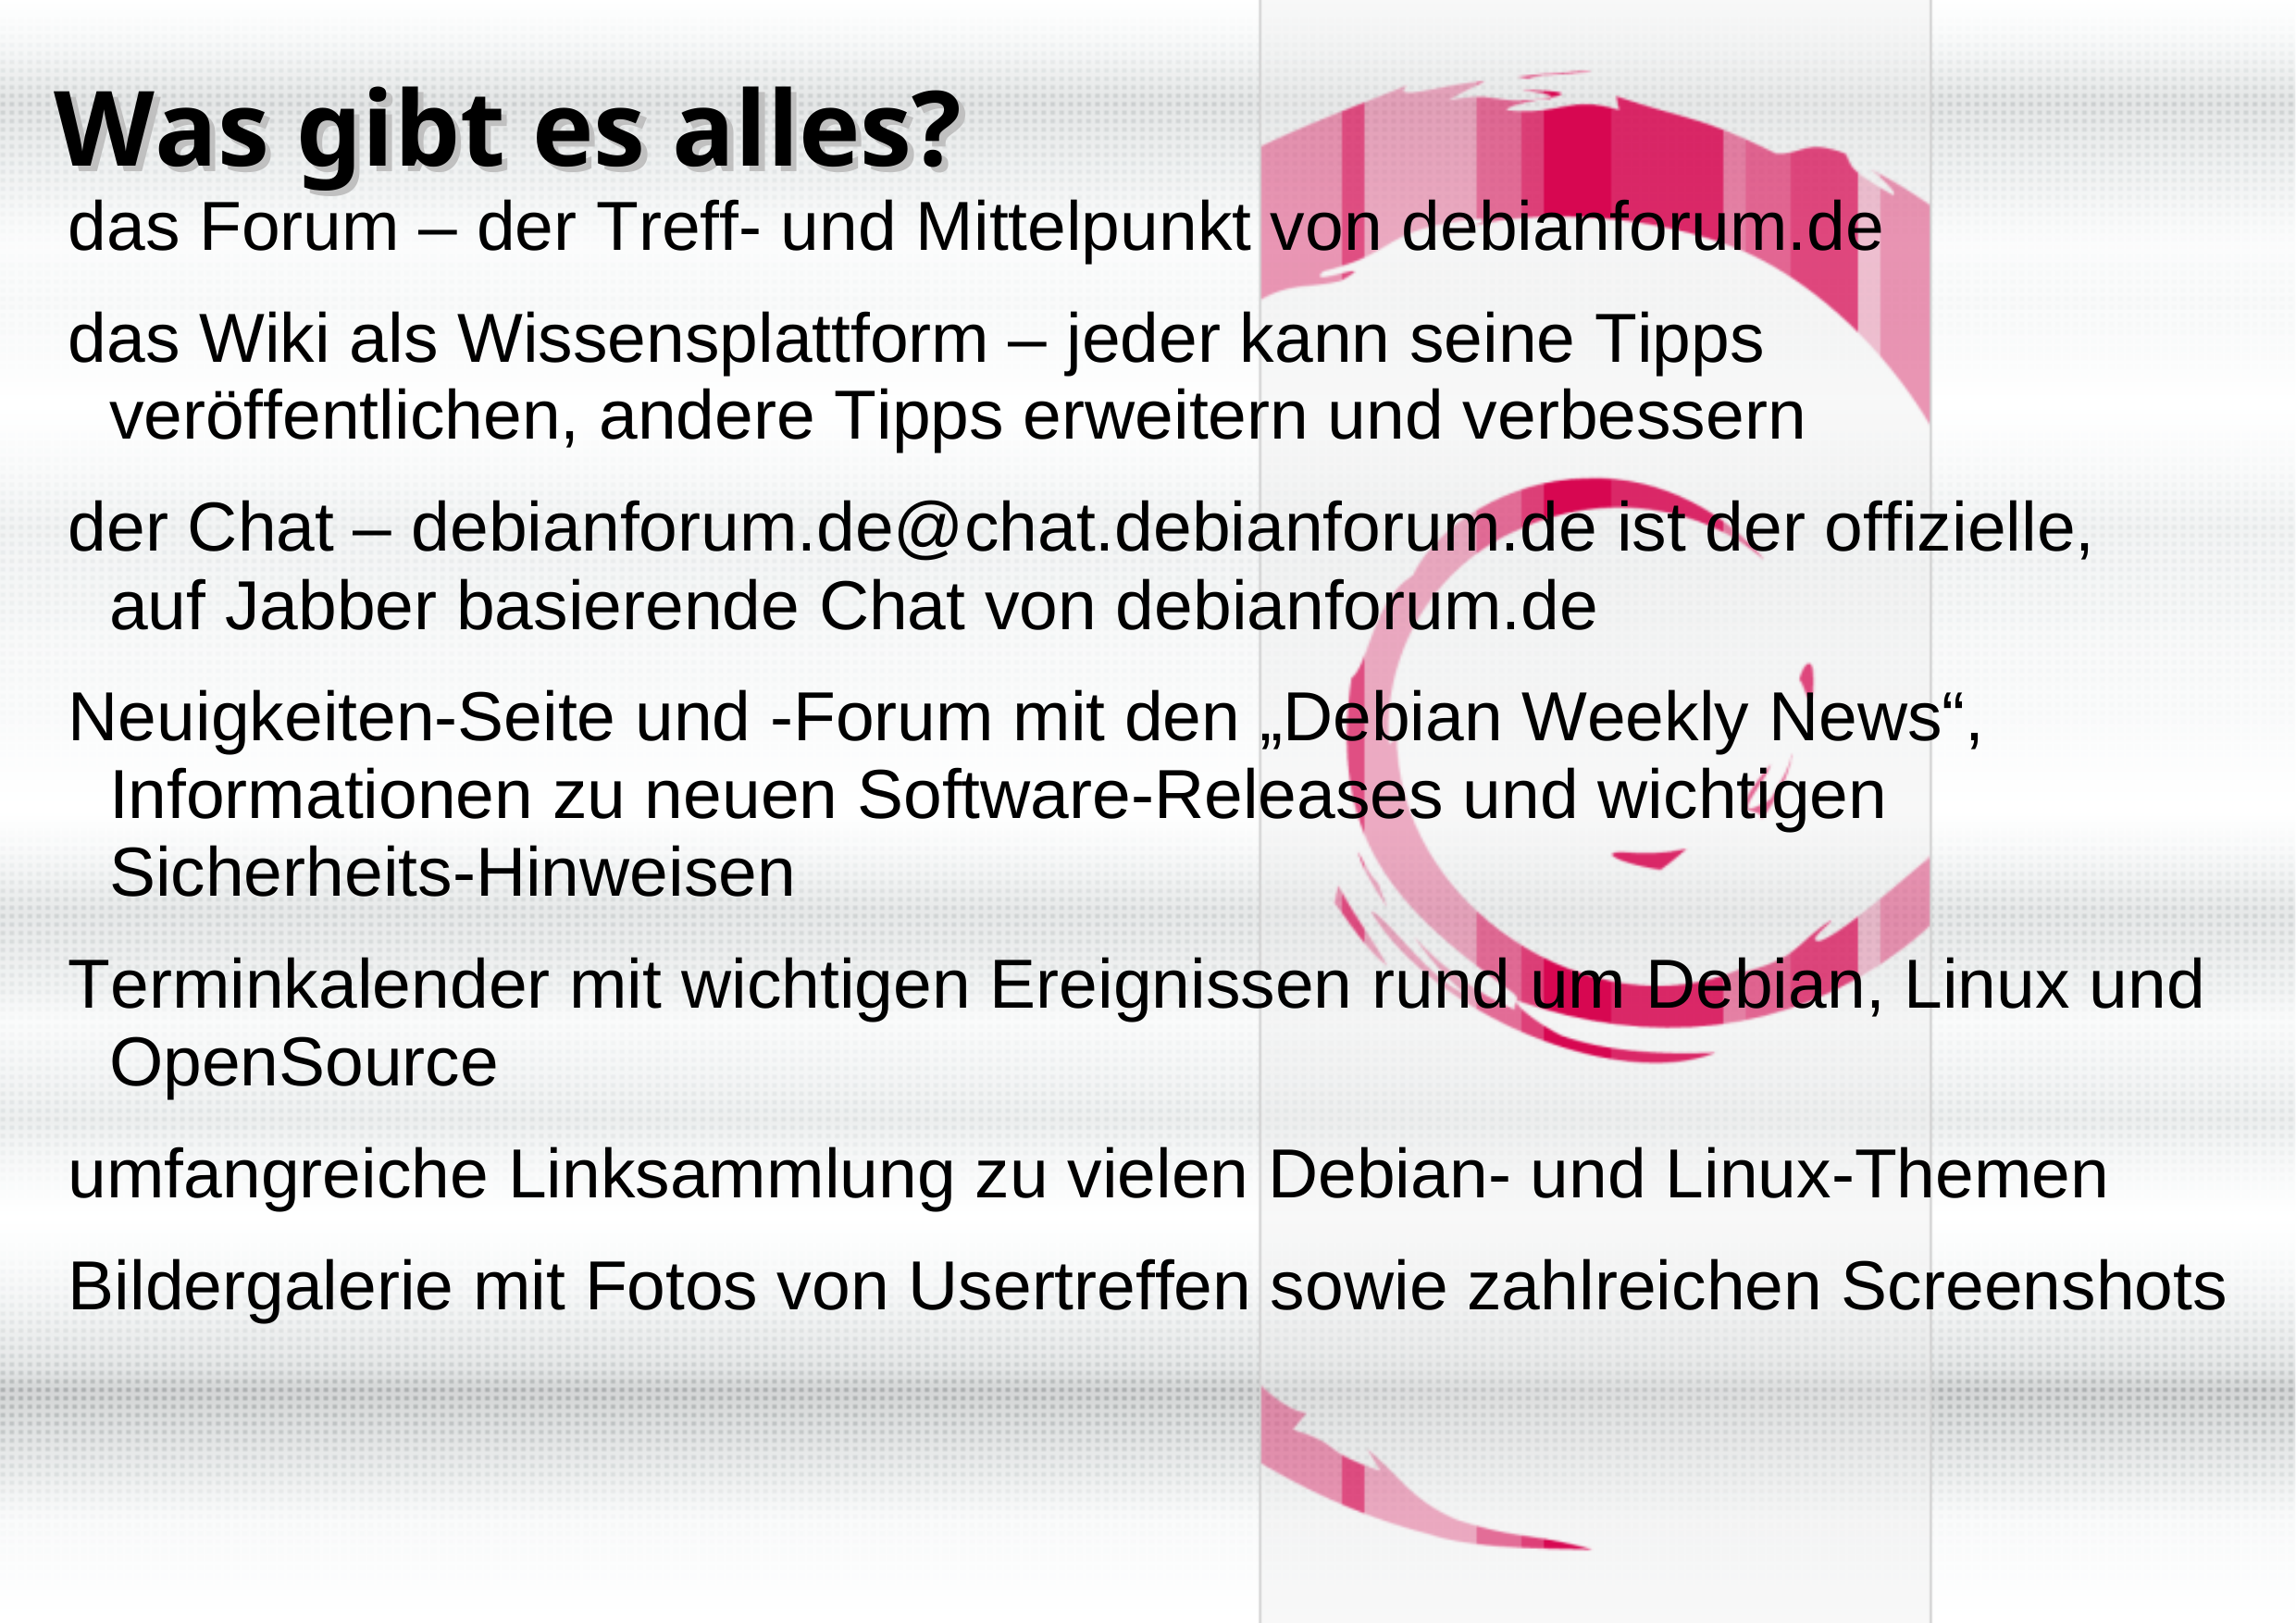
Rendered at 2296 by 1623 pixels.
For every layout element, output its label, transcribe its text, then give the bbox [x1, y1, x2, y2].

text_box das Forum – der Treff- und Mittelpunkt von debianforum.de das Wiki als Wissensplattform – jeder kann seine Tipps veröffentlichen, andere Tipps erweitern und verbessern der Chat – debianforum.de@chat.debianforum.de ist der offizielle, auf Jabber basierende Chat von debianforum.de Neuigkeiten-Seite und -Forum mit den „Debian Weekly News“, Informationen zu neuen Software-Releases und wichtigen Sicherheits-Hinweisen Terminkalender mit wichtigen Ereignissen rund um Debian, Linux und OpenSource umfangreiche Linksammlung zu vielen Debian- und Linux-Themen Bildergalerie mit Fotos von Usertreffen sowie zahlreichen Screenshots [55, 186, 2241, 1465]
text_box Was gibt es alles? [55, 55, 2213, 176]
picture [0, 0, 2296, 1623]
